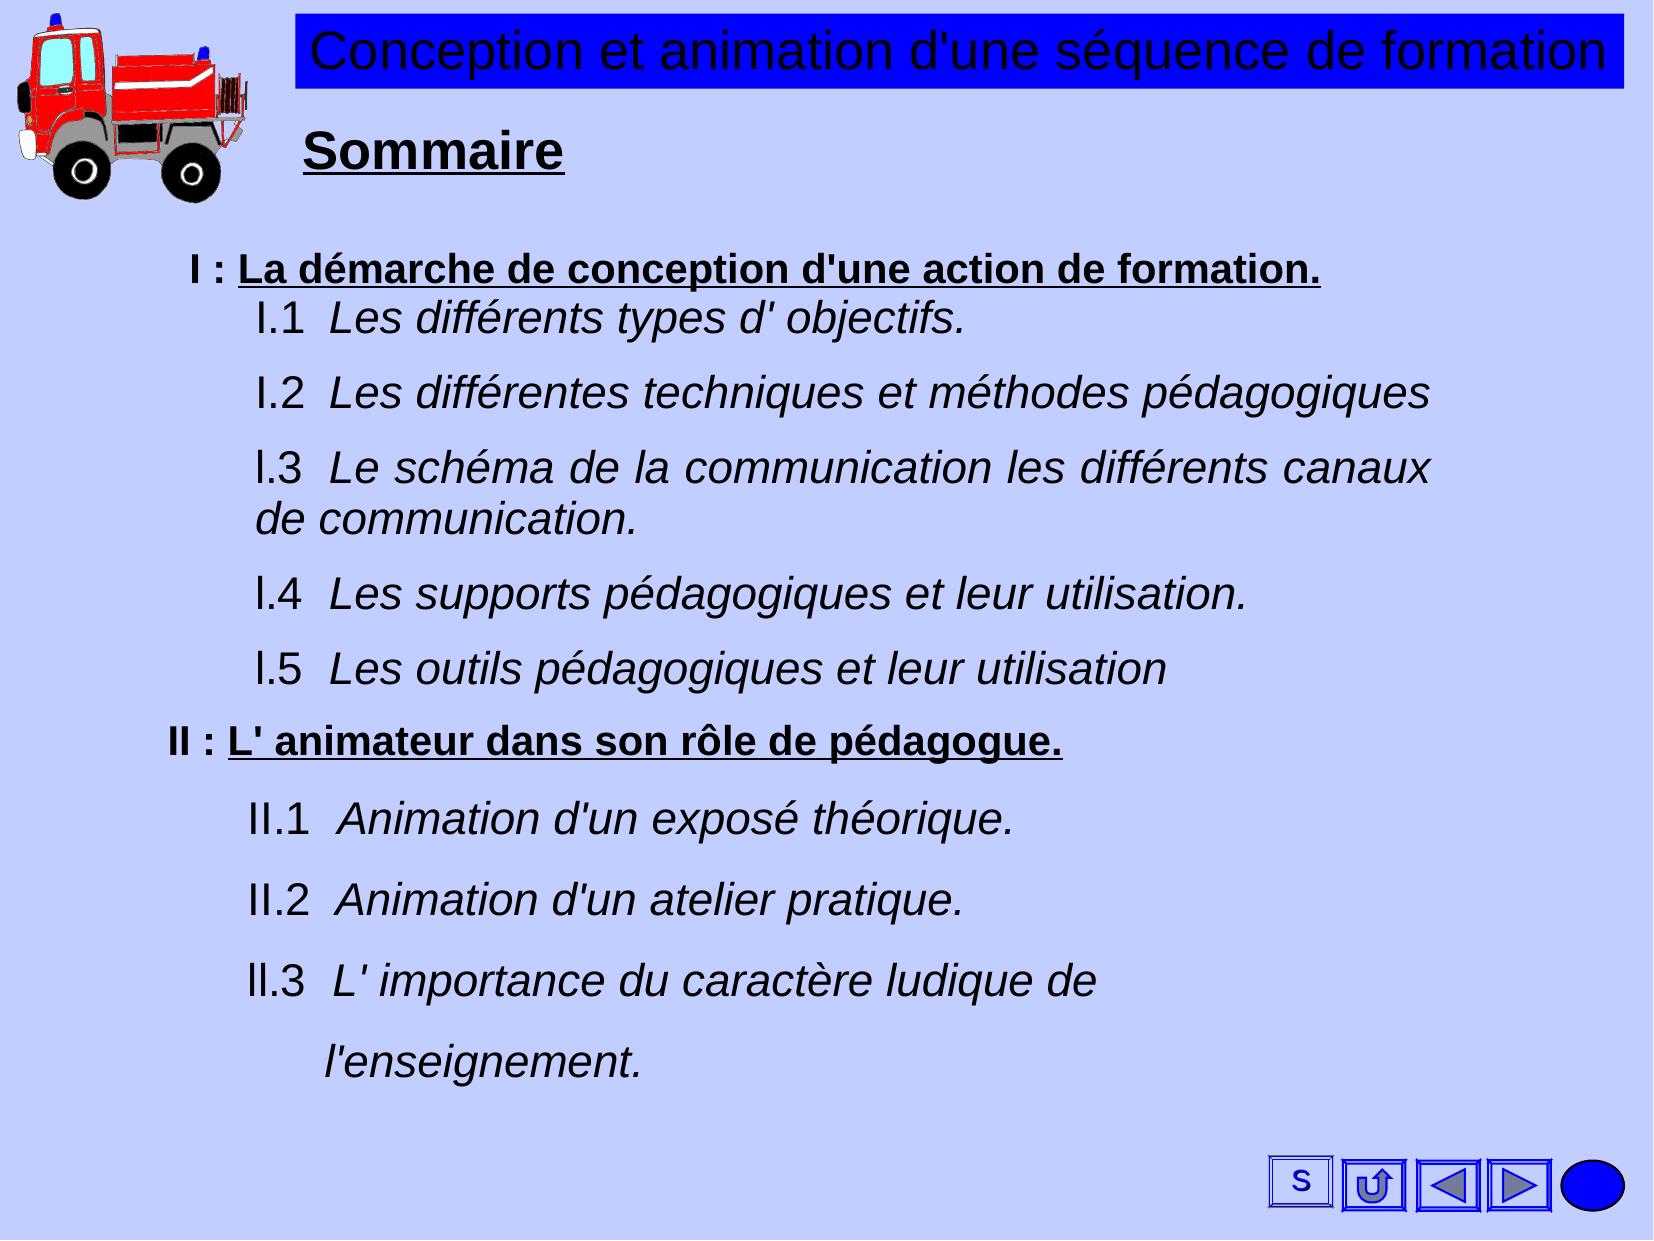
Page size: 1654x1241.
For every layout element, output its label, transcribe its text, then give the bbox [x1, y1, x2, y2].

text_box Sommaire [287, 112, 581, 189]
text_box [1561, 1160, 1625, 1211]
text_box Conception et animation d'une séquence de formation [295, 13, 1625, 89]
picture [8, 8, 257, 216]
list I : La démarche de conception d'une action de formation. I.1 Les différents types d' objectifs. I.2 Les différentes techniques et méthodes pédagogiques l.3 Le schéma de la communication les différents canaux de communication. l.4 Les supports pédagogiques et leur utilisation. l.5 Les outils pédagogiques et leur utilisation II : L' animateur dans son rôle de pédagogue. II.1 Animation d'un exposé théorique. II.2 Animation d'un atelier pratique. ll.3 L' importance du caractère ludique de l'enseignement. [118, 237, 1447, 1095]
